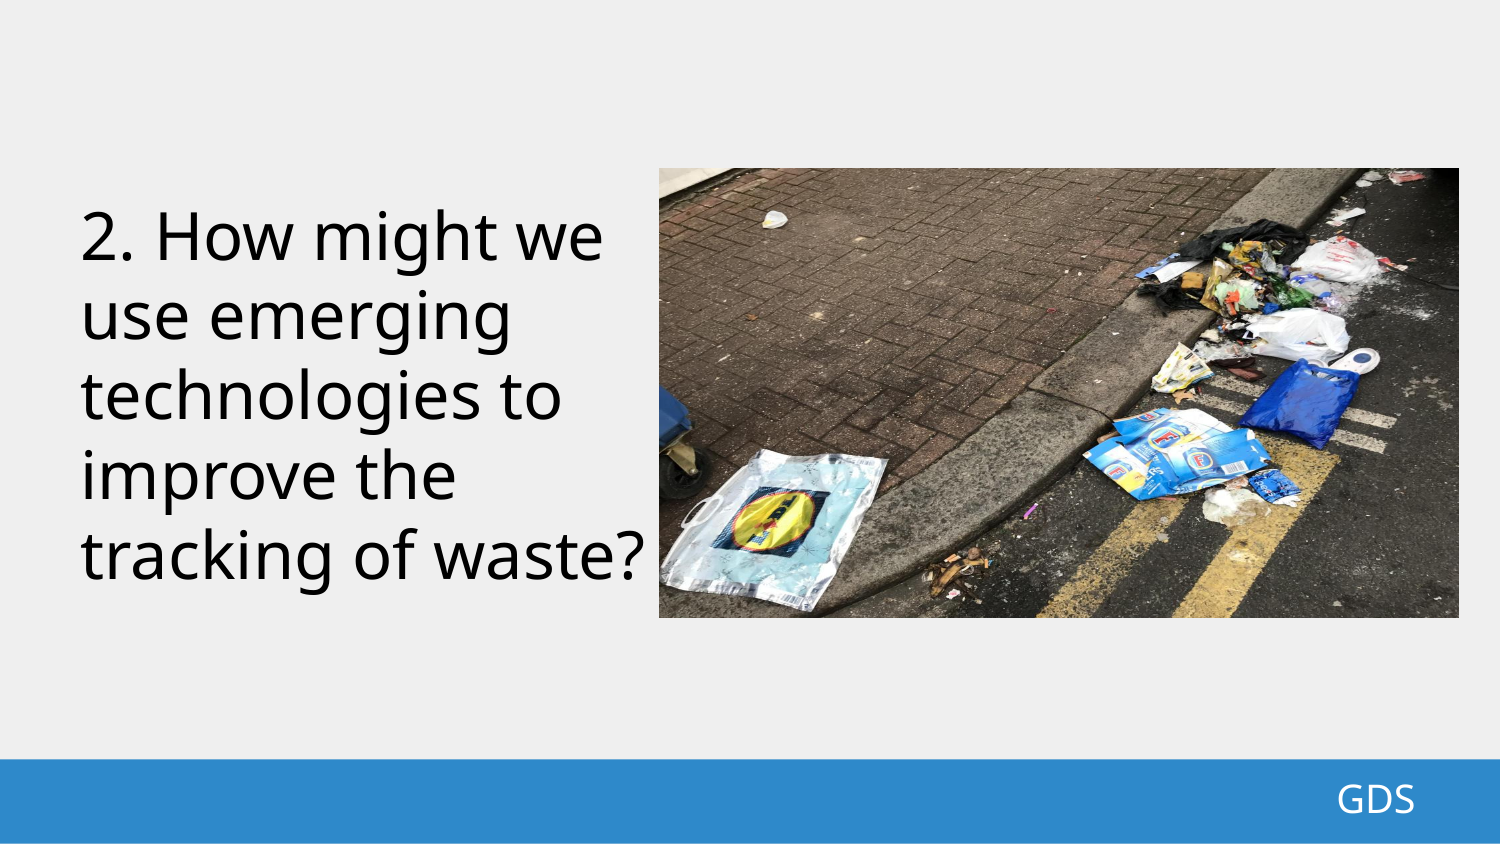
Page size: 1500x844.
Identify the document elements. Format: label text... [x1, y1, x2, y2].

text_box 2. How might we use emerging technologies to improve the tracking of waste? [77, 95, 694, 691]
picture [659, 168, 1459, 618]
